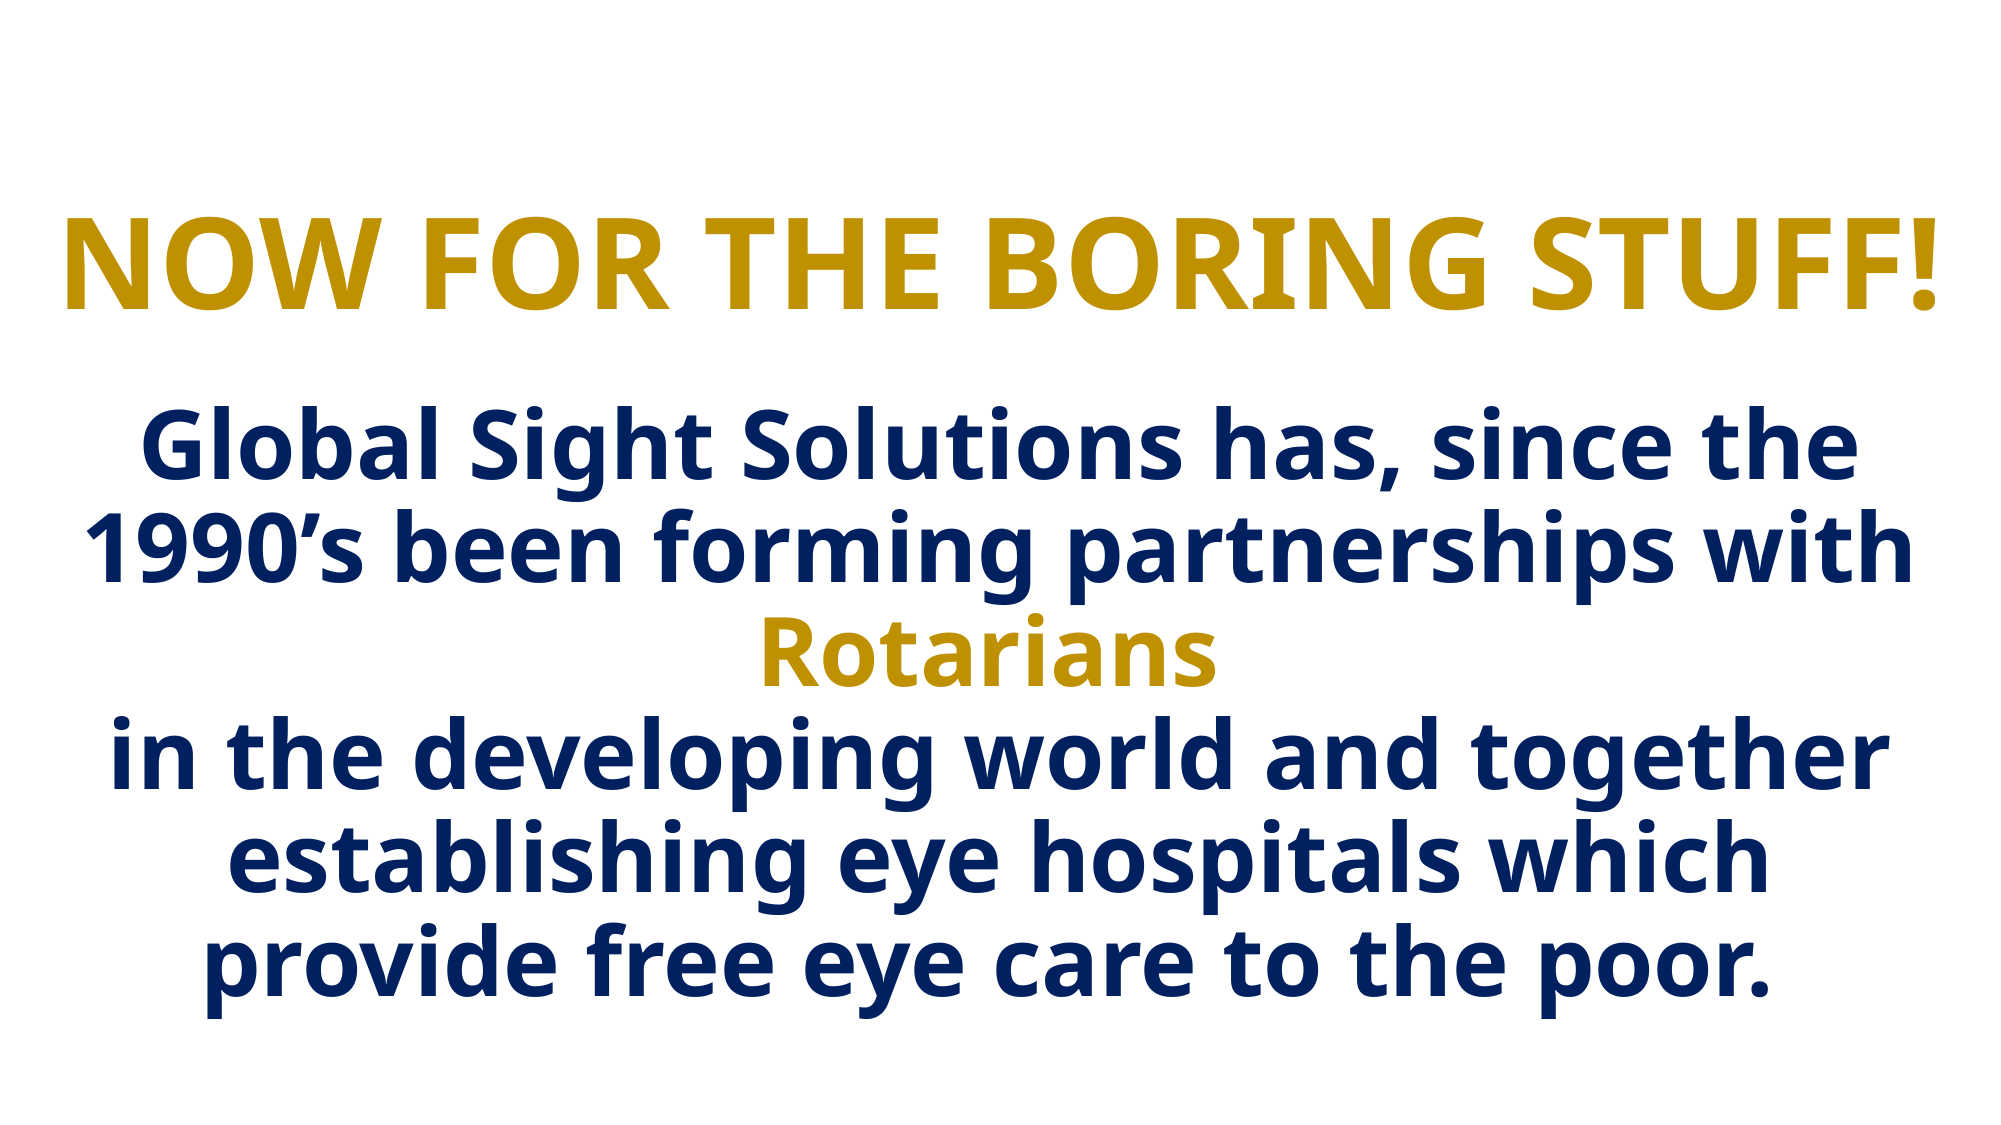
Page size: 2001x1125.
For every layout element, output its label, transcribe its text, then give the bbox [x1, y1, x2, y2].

title NOW FOR THE BORING STUFF! Global Sight Solutions has, since the 1990’s been forming partnerships with Rotarians in the developing world and together establishing eye hospitals which provide free eye care to the poor. [36, 139, 1964, 1109]
